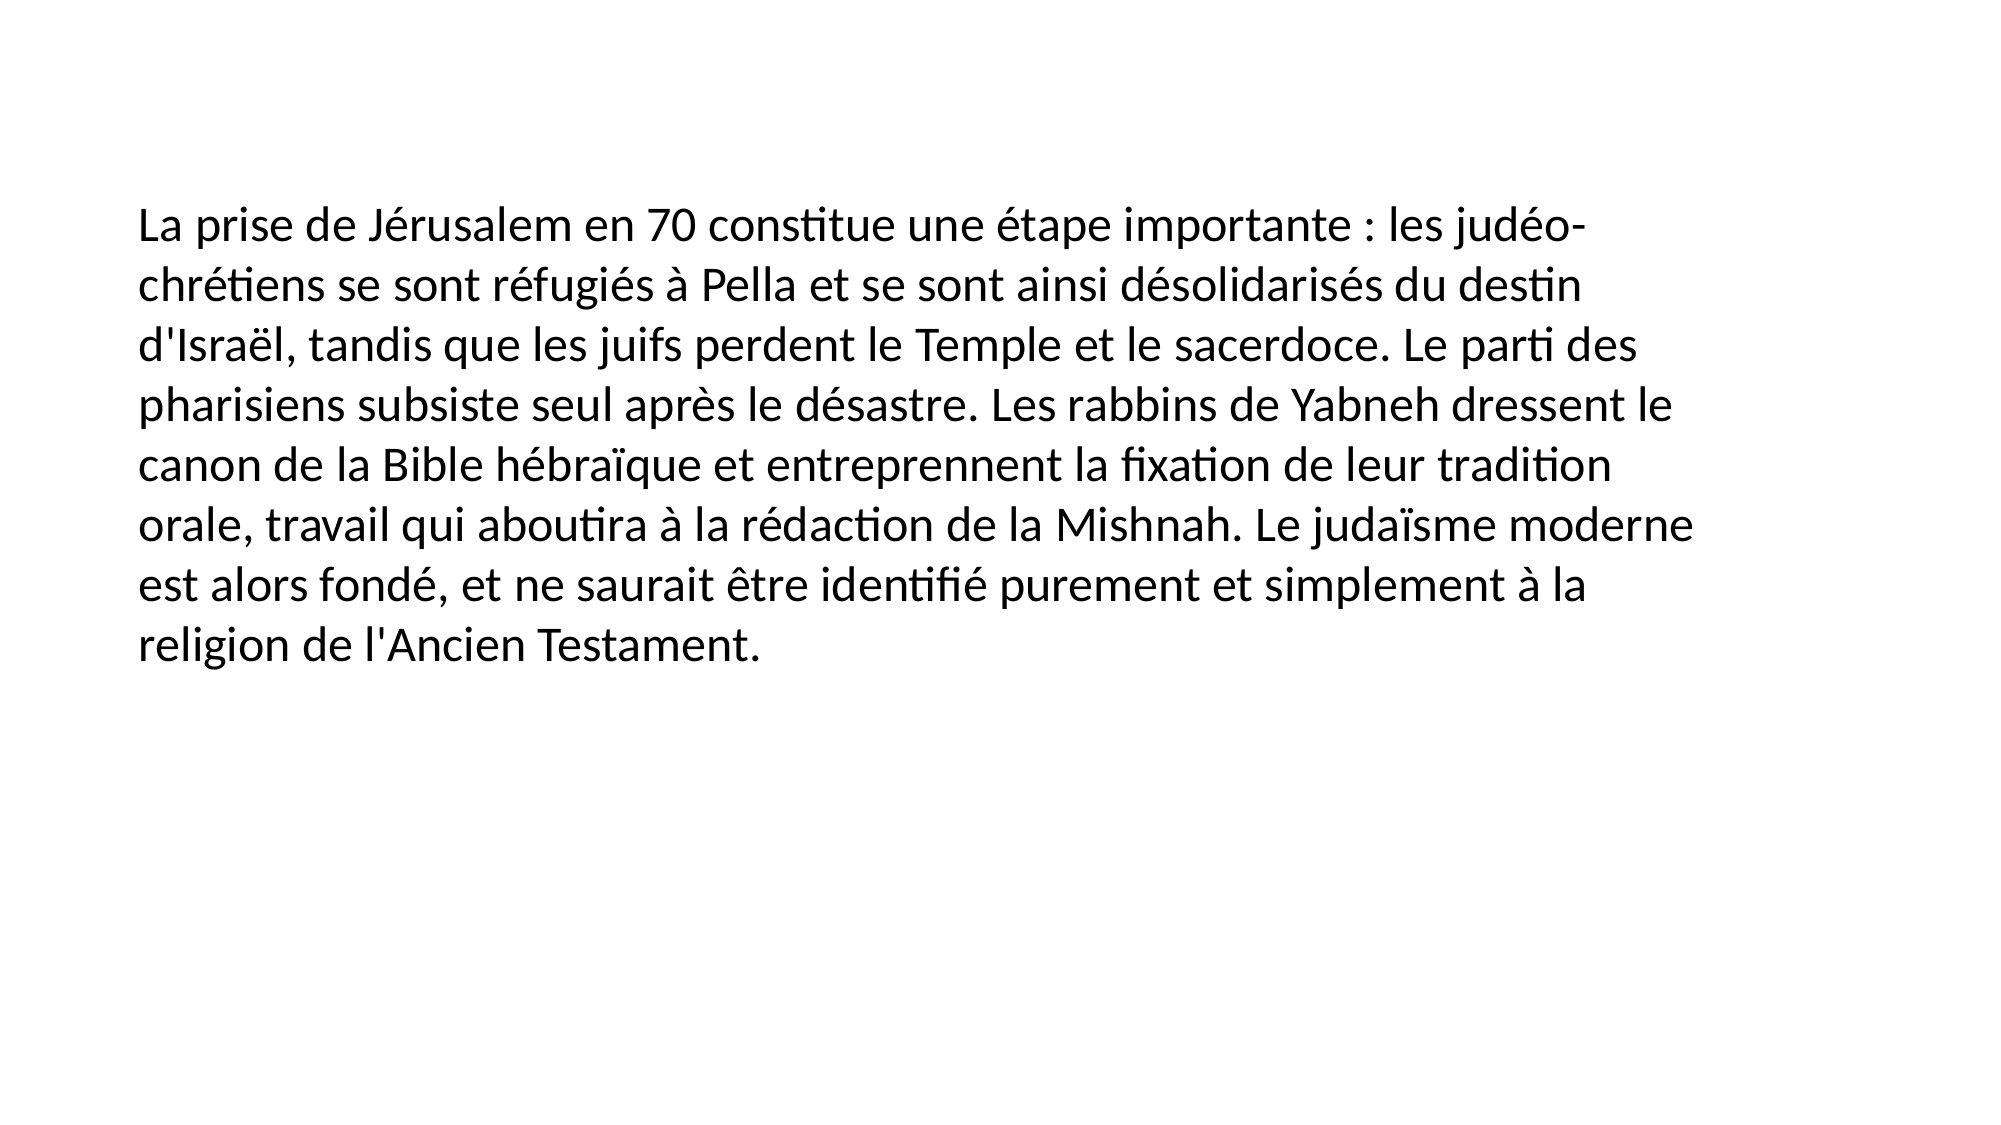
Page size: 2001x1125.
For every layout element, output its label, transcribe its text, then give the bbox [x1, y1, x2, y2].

text_box La prise de Jérusalem en 70 constitue une étape importante : les judéo-chrétiens se sont réfugiés à Pella et se sont ainsi désolidarisés du destin d'Israël, tandis que les juifs perdent le Temple et le sacerdoce. Le parti des pharisiens subsiste seul après le désastre. Les rabbins de Yabneh dressent le canon de la Bible hébraïque et entreprennent la fixation de leur tradition orale, travail qui aboutira à la rédaction de la Mishnah. Le judaïsme moderne est alors fondé, et ne saurait être identifié purement et simplement à la religion de l'Ancien Testament. [124, 184, 1752, 684]
